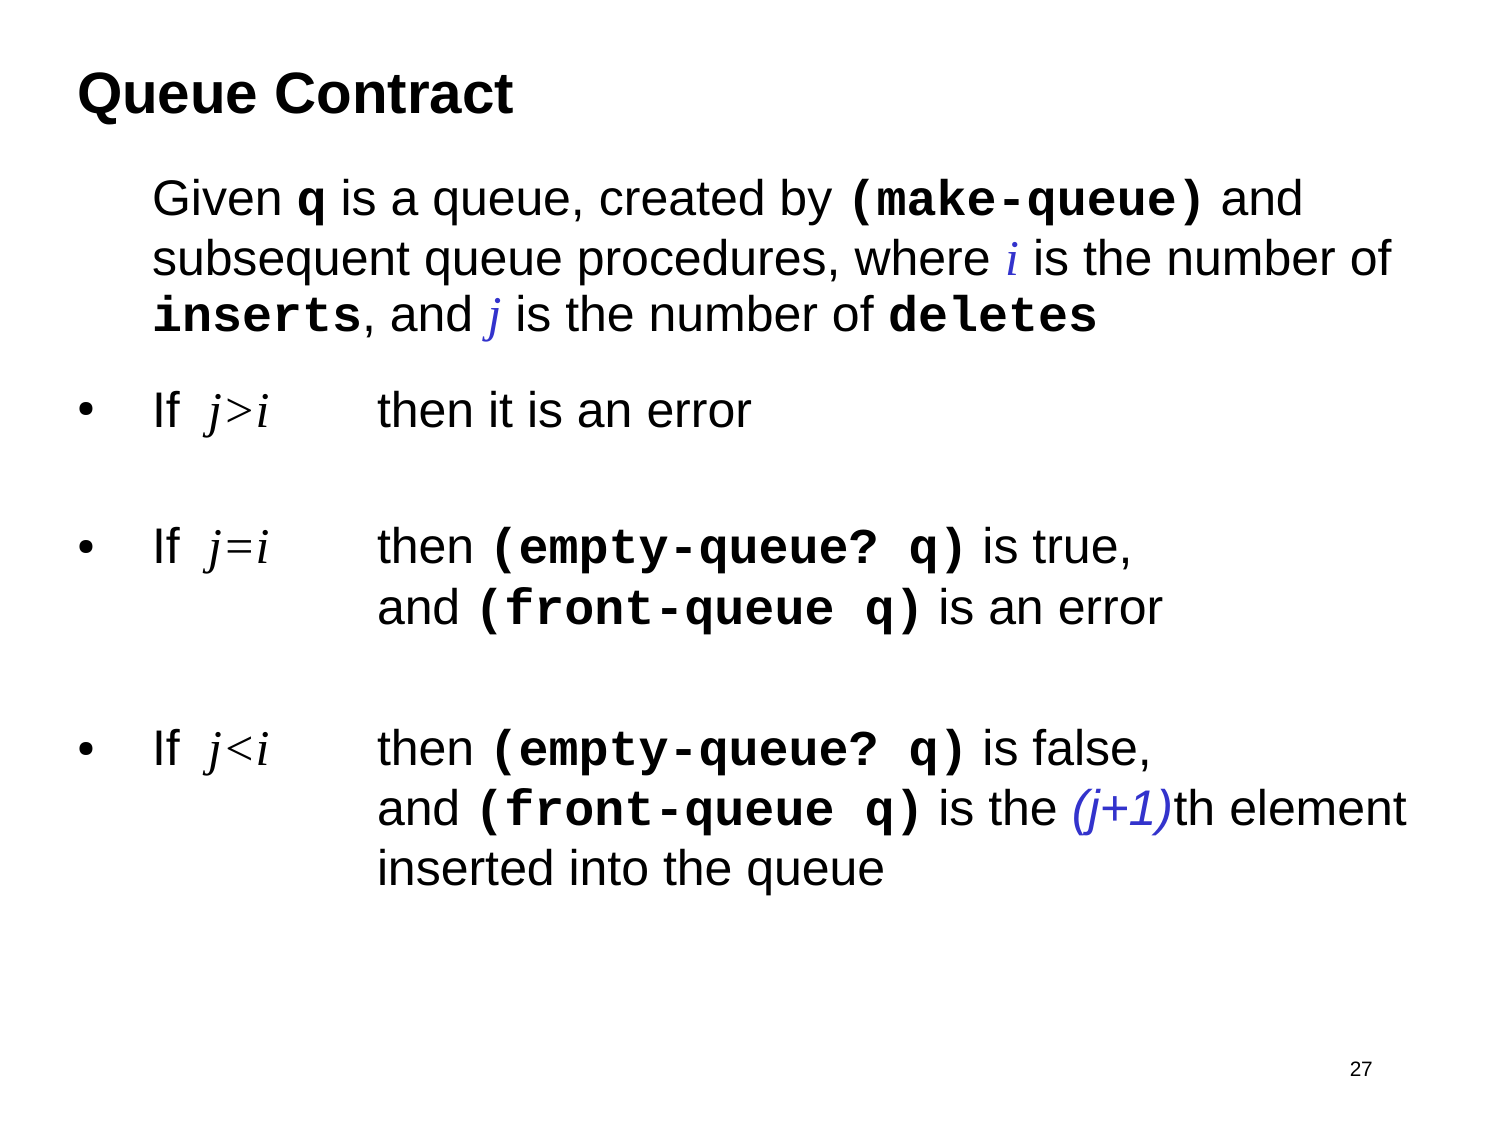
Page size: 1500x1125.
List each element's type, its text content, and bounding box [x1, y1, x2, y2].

title Queue Contract [62, 24, 1338, 162]
list Given q is a queue, created by (make-queue) and subsequent queue procedures, where i is the number of inserts, and j is the number of deletes If j>i then it is an error If j=i then (empty-queue? q) is true, and (front-queue q) is an error If j<i then (empty-queue? q) is false, and (front-queue q) is the (j+1)th element inserted into the queue [62, 162, 1450, 1000]
